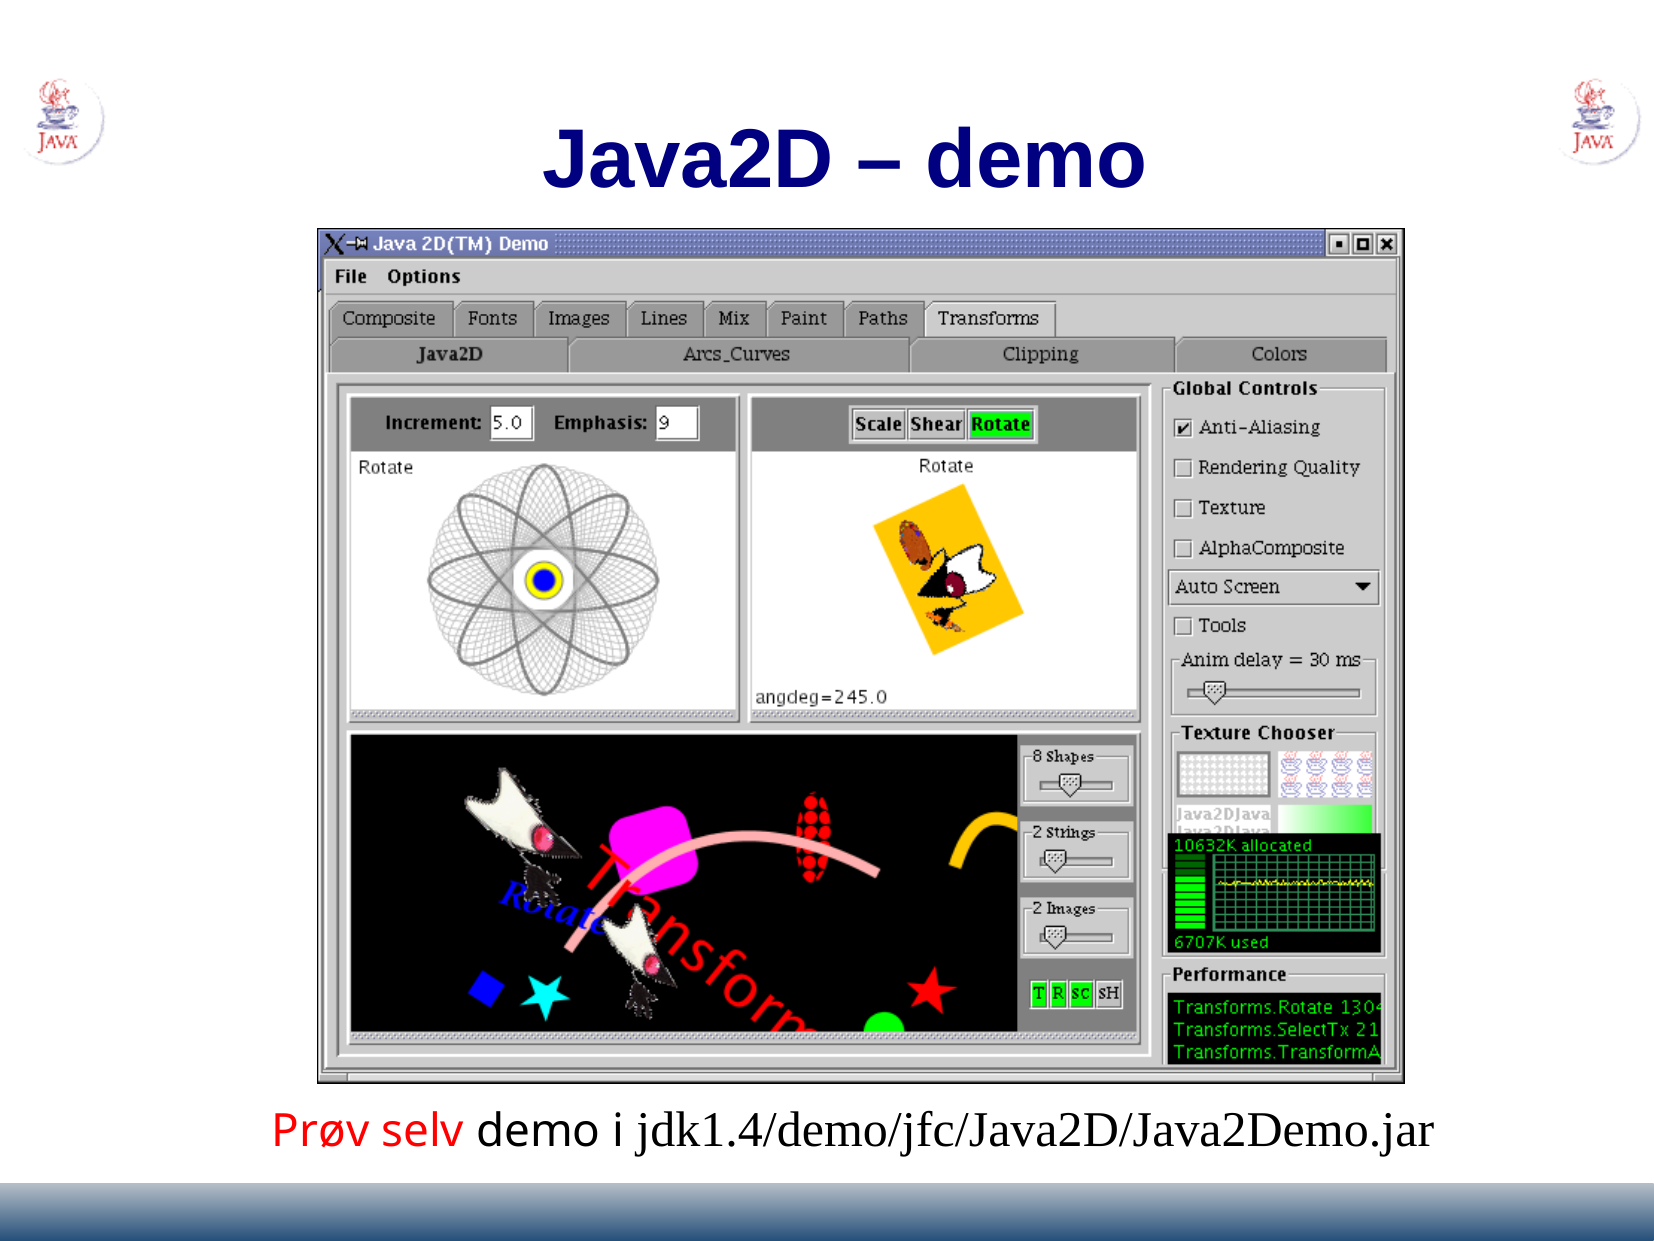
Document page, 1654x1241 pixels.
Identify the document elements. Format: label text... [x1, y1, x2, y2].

text_box Prøv selv demo i jdk1.4/demo/jfc/Java2D/Java2Demo.jar [271, 1097, 1586, 1212]
picture [317, 228, 1405, 1084]
picture [10, 71, 109, 169]
title Java2D – demo [156, 55, 1534, 263]
picture [1545, 71, 1645, 169]
